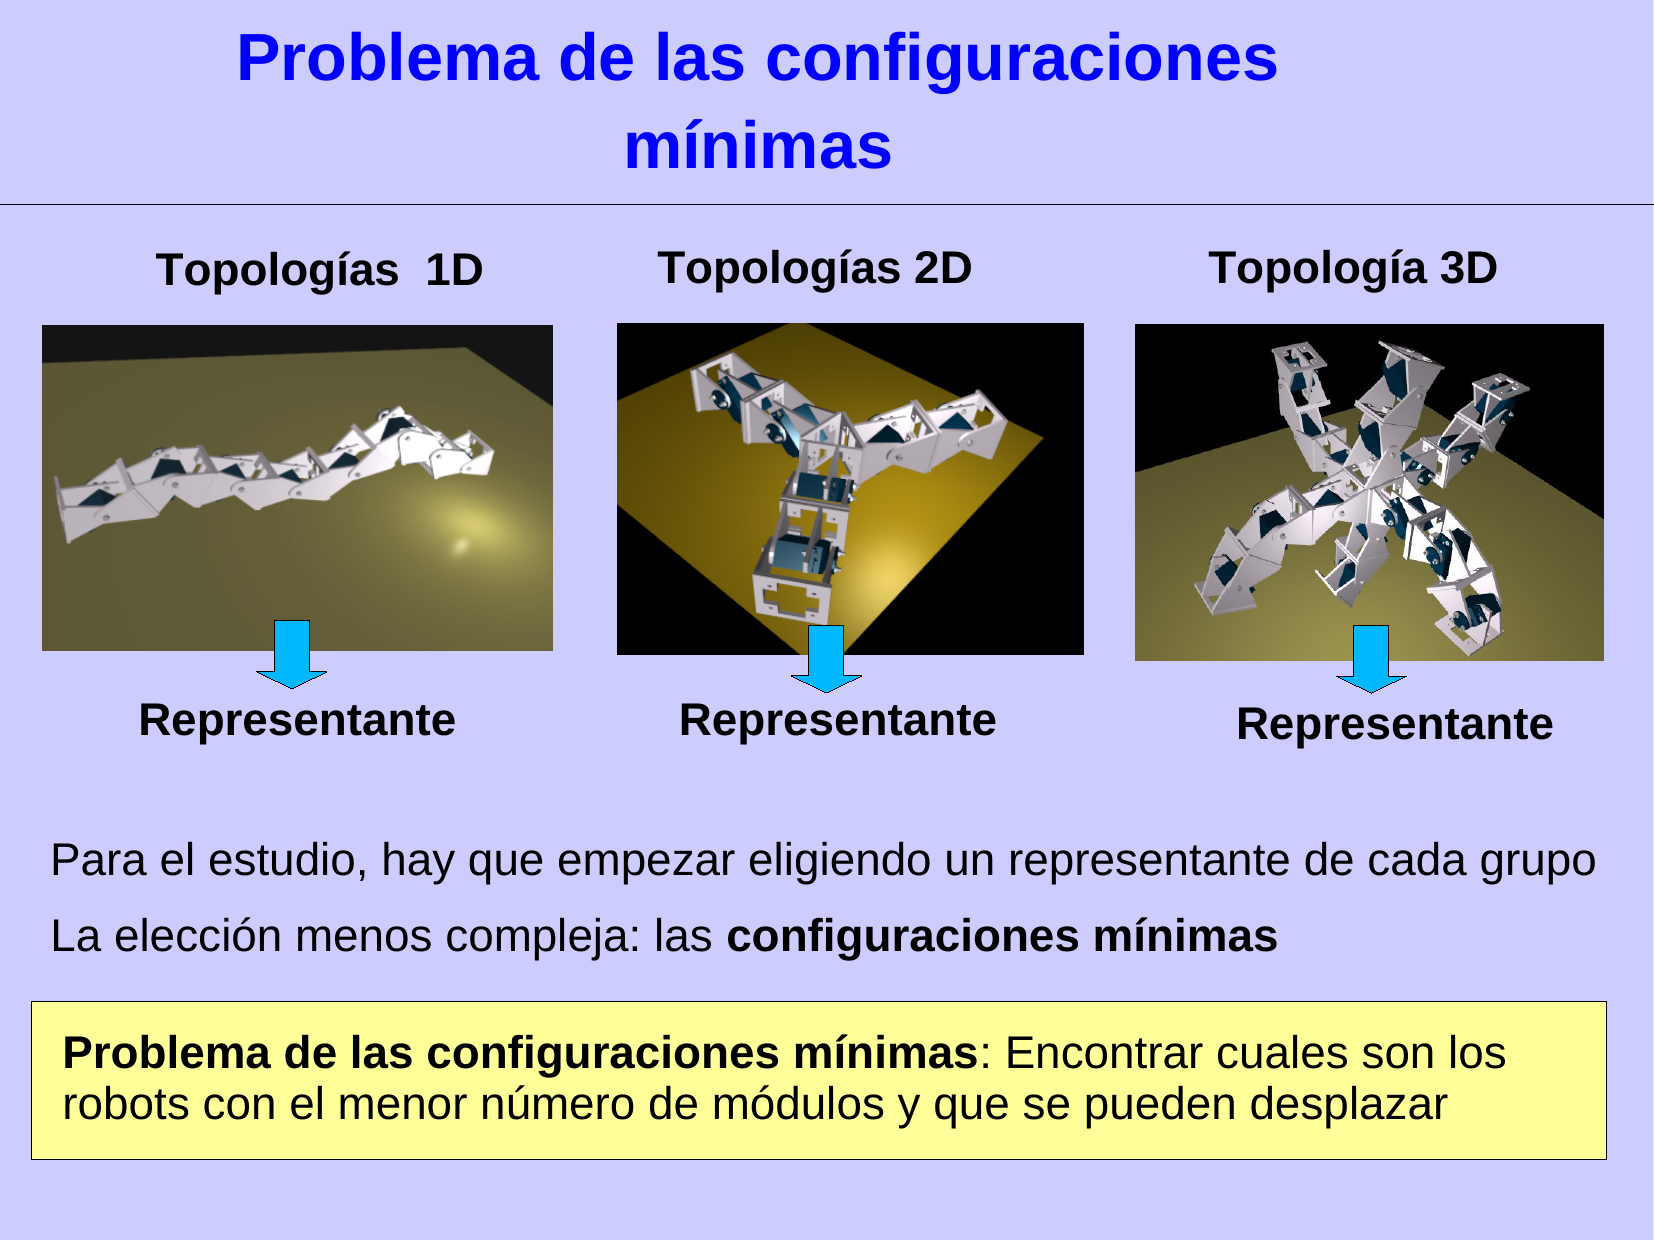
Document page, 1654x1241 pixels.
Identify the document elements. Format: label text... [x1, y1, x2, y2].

text_box [31, 1001, 1607, 1160]
text_box [791, 625, 862, 693]
text_box Representante [138, 693, 480, 746]
text_box [256, 620, 327, 689]
text_box Topologías 2D [657, 242, 1022, 301]
picture [617, 323, 1084, 655]
picture [1135, 324, 1604, 661]
text_box Representante [1236, 697, 1582, 750]
text_box Topologías 1D [155, 244, 506, 303]
text_box Representante [679, 693, 1022, 746]
title Problema de las configuraciones mínimas [120, 0, 1396, 191]
text_box Problema de las configuraciones mínimas: Encontrar cuales son los robots con el menor número de módulos y que se pueden desplazar [62, 1026, 1596, 1130]
picture [42, 325, 553, 651]
text_box Topología 3D [1208, 242, 1516, 301]
text_box Para el estudio, hay que empezar eligiendo un representante de cada grupo La elección menos compleja: las configuraciones mínimas [37, 830, 1654, 964]
text_box [1336, 625, 1407, 694]
